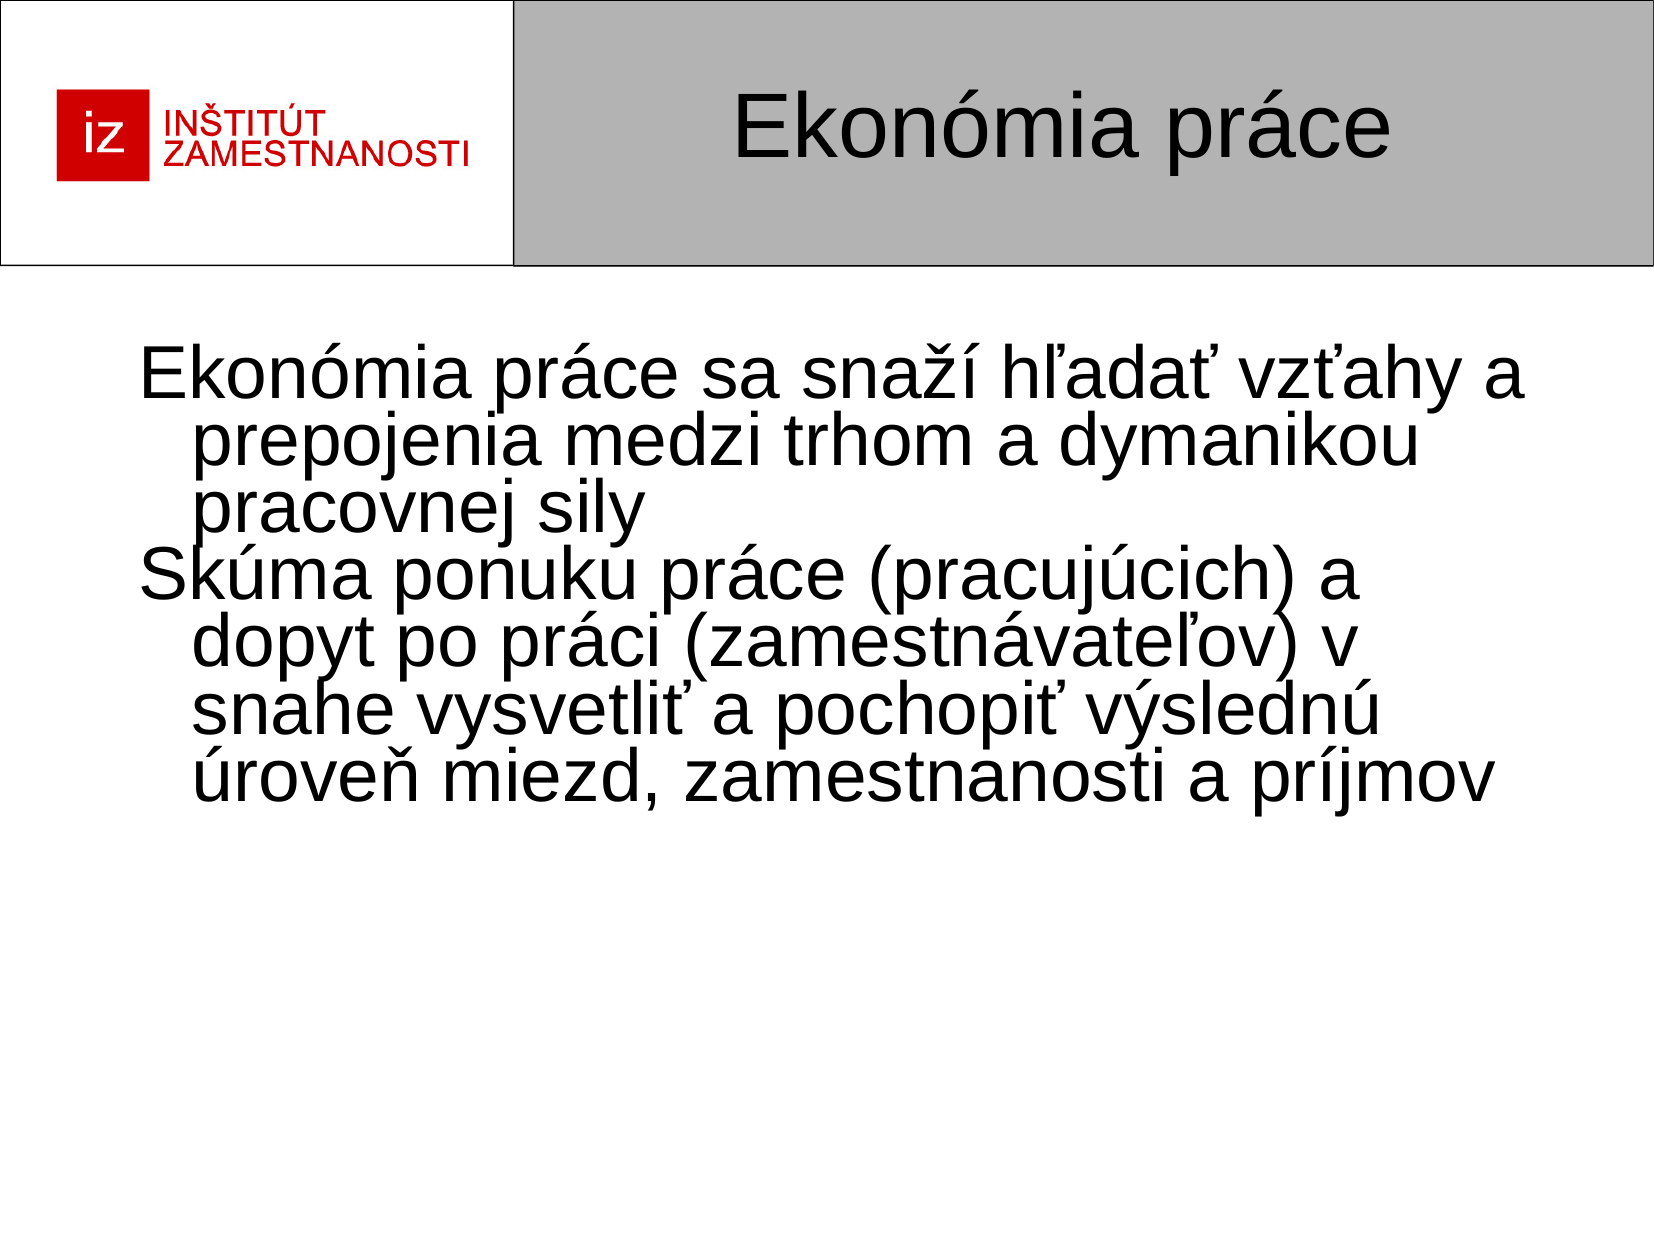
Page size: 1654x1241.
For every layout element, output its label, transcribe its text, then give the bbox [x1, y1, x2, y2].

list Ekonómia práce sa snaží hľadať vzťahy a prepojenia medzi trhom a dymanikou pracovnej sily Skúma ponuku práce (pracujúcich) a dopyt po práci (zamestnávateľov) v snahe vysvetliť a pochopiť výslednú úroveň miezd, zamestnanosti a príjmov [121, 344, 1533, 1112]
picture [5, 8, 512, 257]
title Ekonómia práce [561, 37, 1565, 229]
